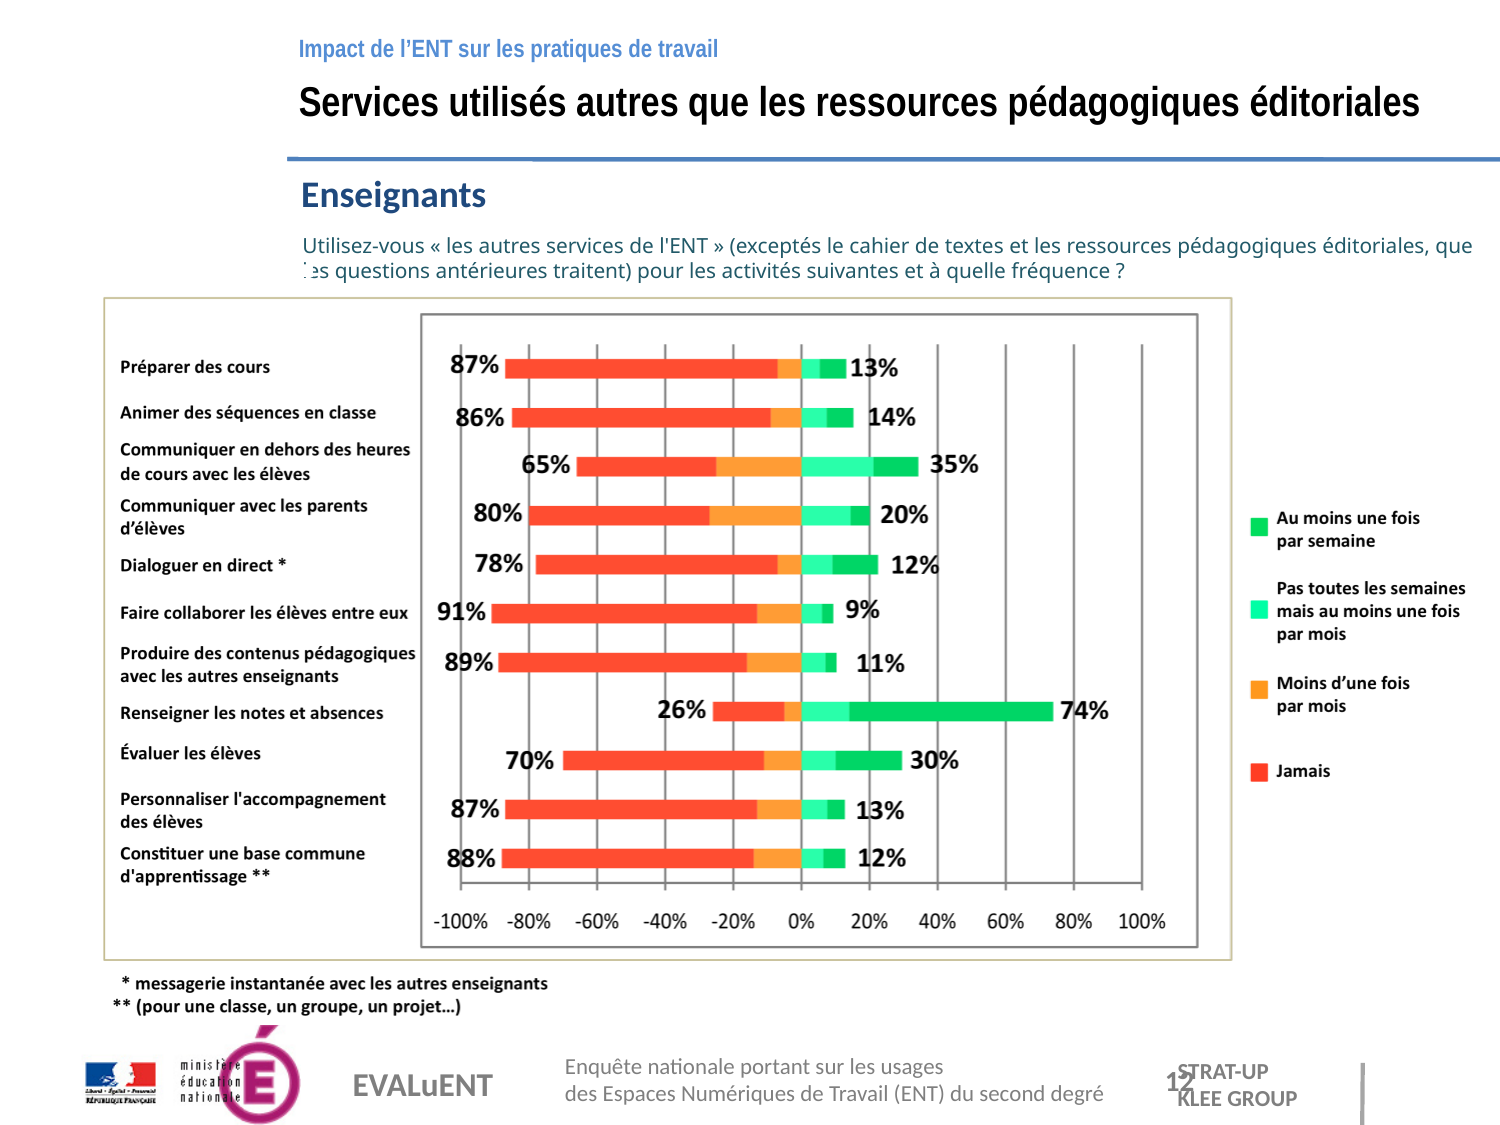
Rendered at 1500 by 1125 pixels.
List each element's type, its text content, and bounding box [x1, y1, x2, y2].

text_box Impact de l’ENT sur les pratiques de travail Services utilisés autres que les ressources pédagogiques éditoriales [284, 25, 1500, 100]
text_box [1074, 1050, 1426, 1110]
picture [99, 296, 1488, 1026]
text_box Enseignants [286, 162, 504, 224]
text_box Utilisez-vous « les autres services de l'ENT » (exceptés le cahier de textes et les ressources pédagogiques éditoriales, que les questions antérieures traitent) pour les activités suivantes et à quelle fréquence ? [287, 224, 1500, 294]
